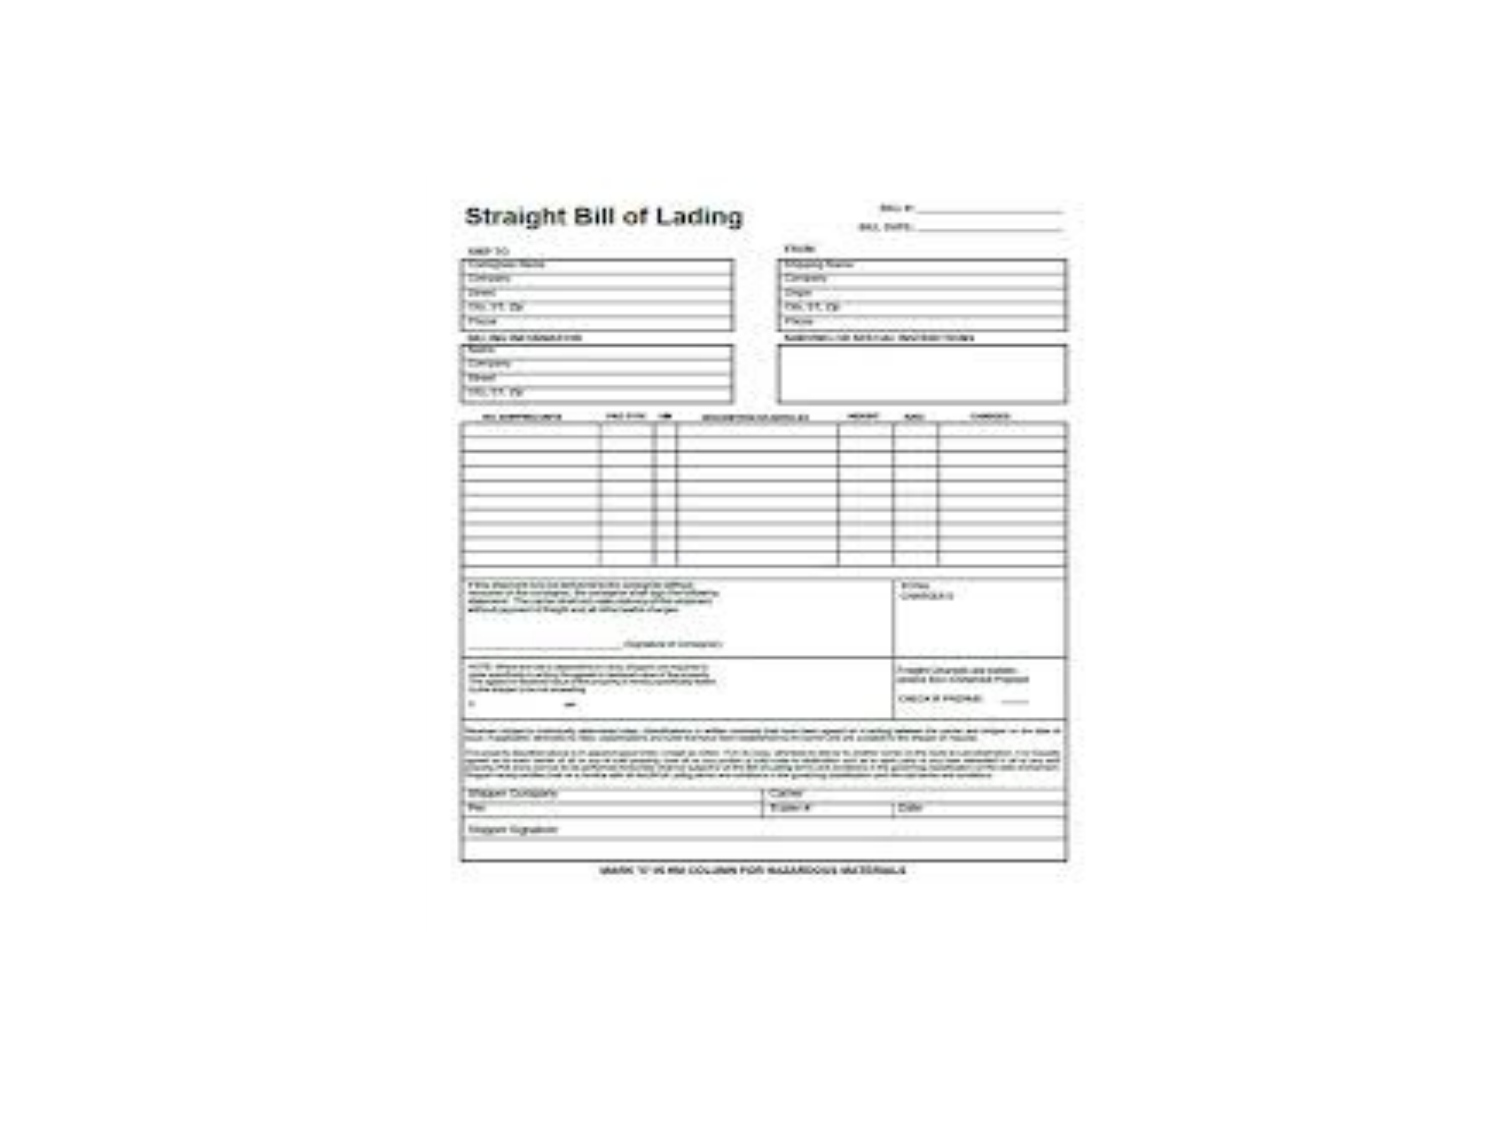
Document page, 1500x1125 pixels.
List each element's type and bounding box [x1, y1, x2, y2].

picture [425, 177, 1099, 934]
